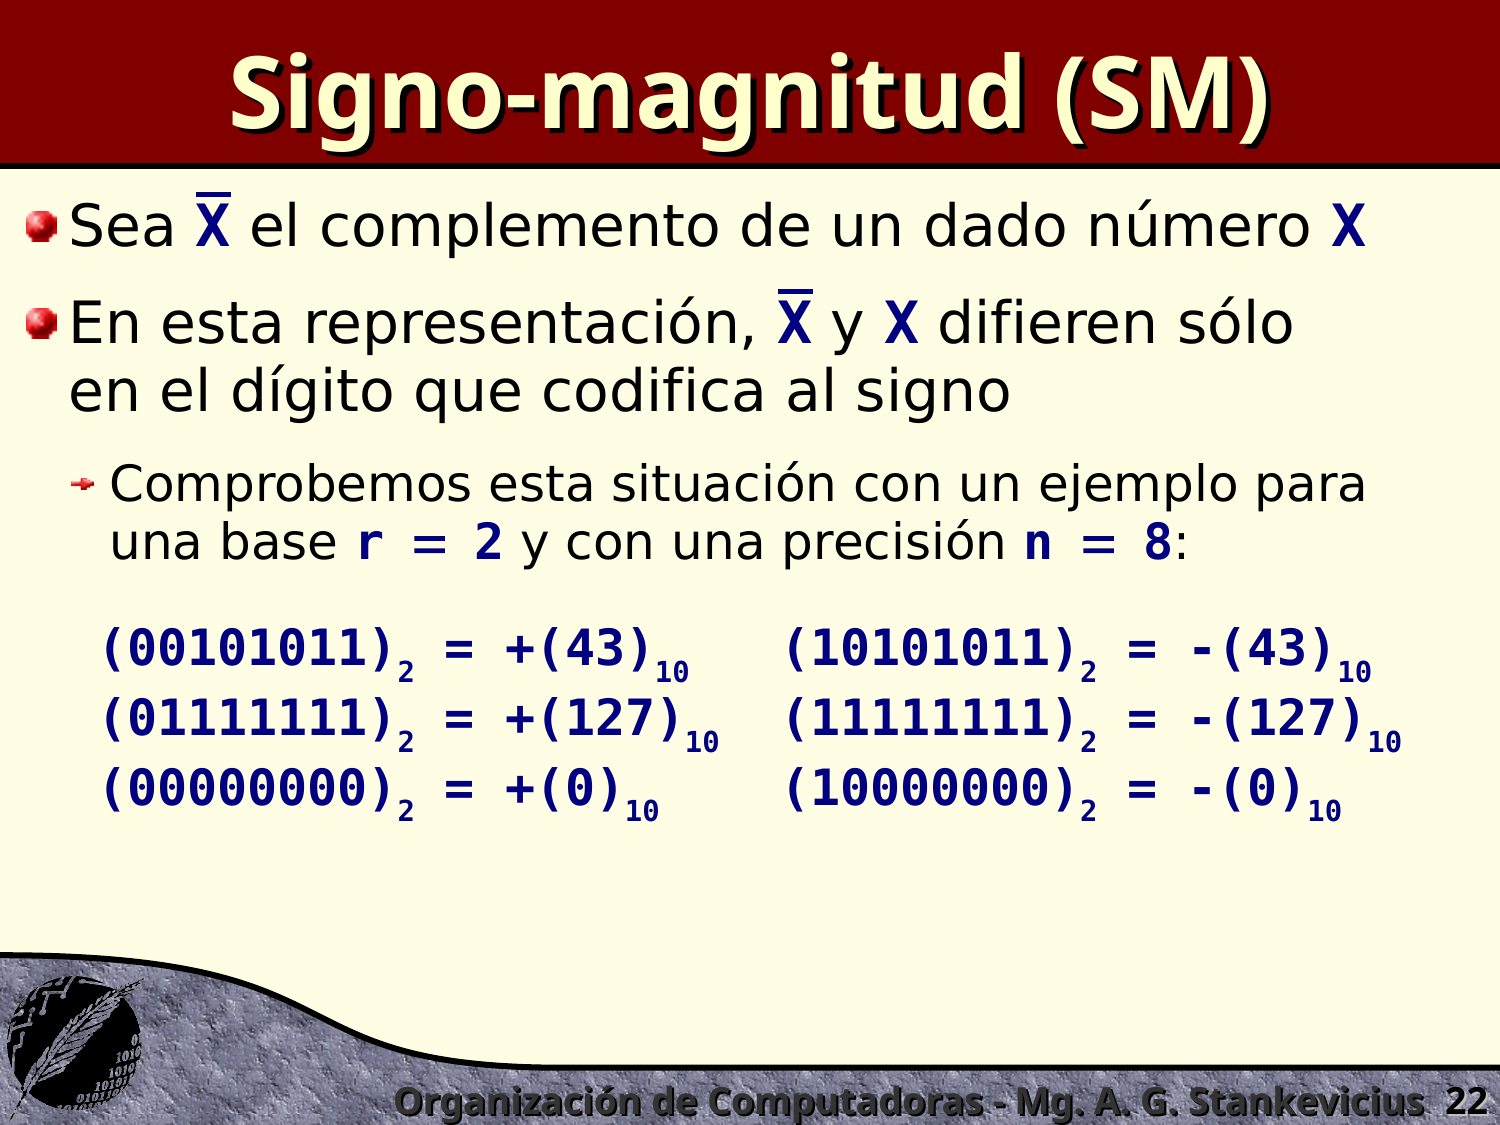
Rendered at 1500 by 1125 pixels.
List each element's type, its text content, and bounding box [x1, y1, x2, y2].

title Signo-magnitud (SM) [15, 5, 1485, 160]
picture [448, 1100, 455, 1110]
picture [0, 959, 1500, 1125]
list Sea X el complemento de un dado número X En esta representación, X y X difieren sólo en el dígito que codifica al signo Comprobemos esta situación con un ejemplo para una base r = 2 y con una precisión n = 8: [11, 192, 1486, 935]
picture [802, 1100, 806, 1110]
text_box (00101011)2 = +(43)10 (10101011)2 = -(43)10 (01111111)2 = +(127)10 (11111111)2 = -(127)10 (00000000)2 = +(0)10 (10000000)2 = -(0)10 [82, 611, 1418, 837]
picture [1058, 1100, 1065, 1110]
